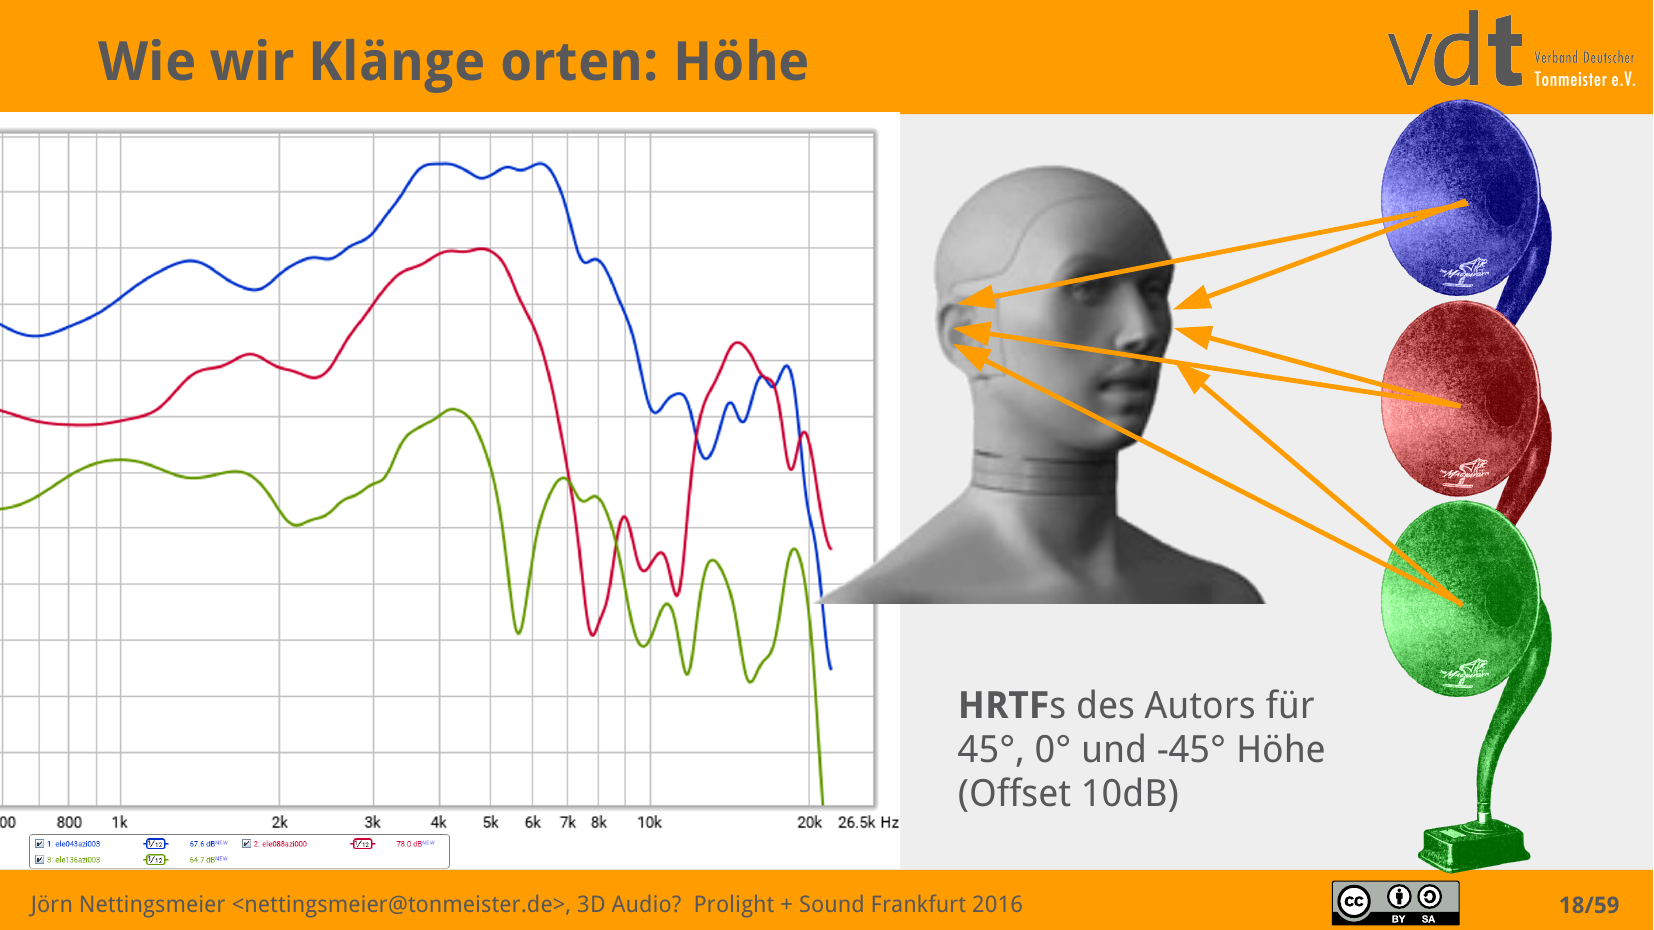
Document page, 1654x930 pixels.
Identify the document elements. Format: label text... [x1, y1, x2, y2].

picture [1368, 816, 1565, 883]
picture [0, 0, 1646, 869]
title Wie wir Klänge orten: Höhe [98, 4, 1216, 119]
text_box HRTFs des Autors für 45°, 0° und -45° Höhe (Offset 10dB) [904, 684, 1585, 816]
